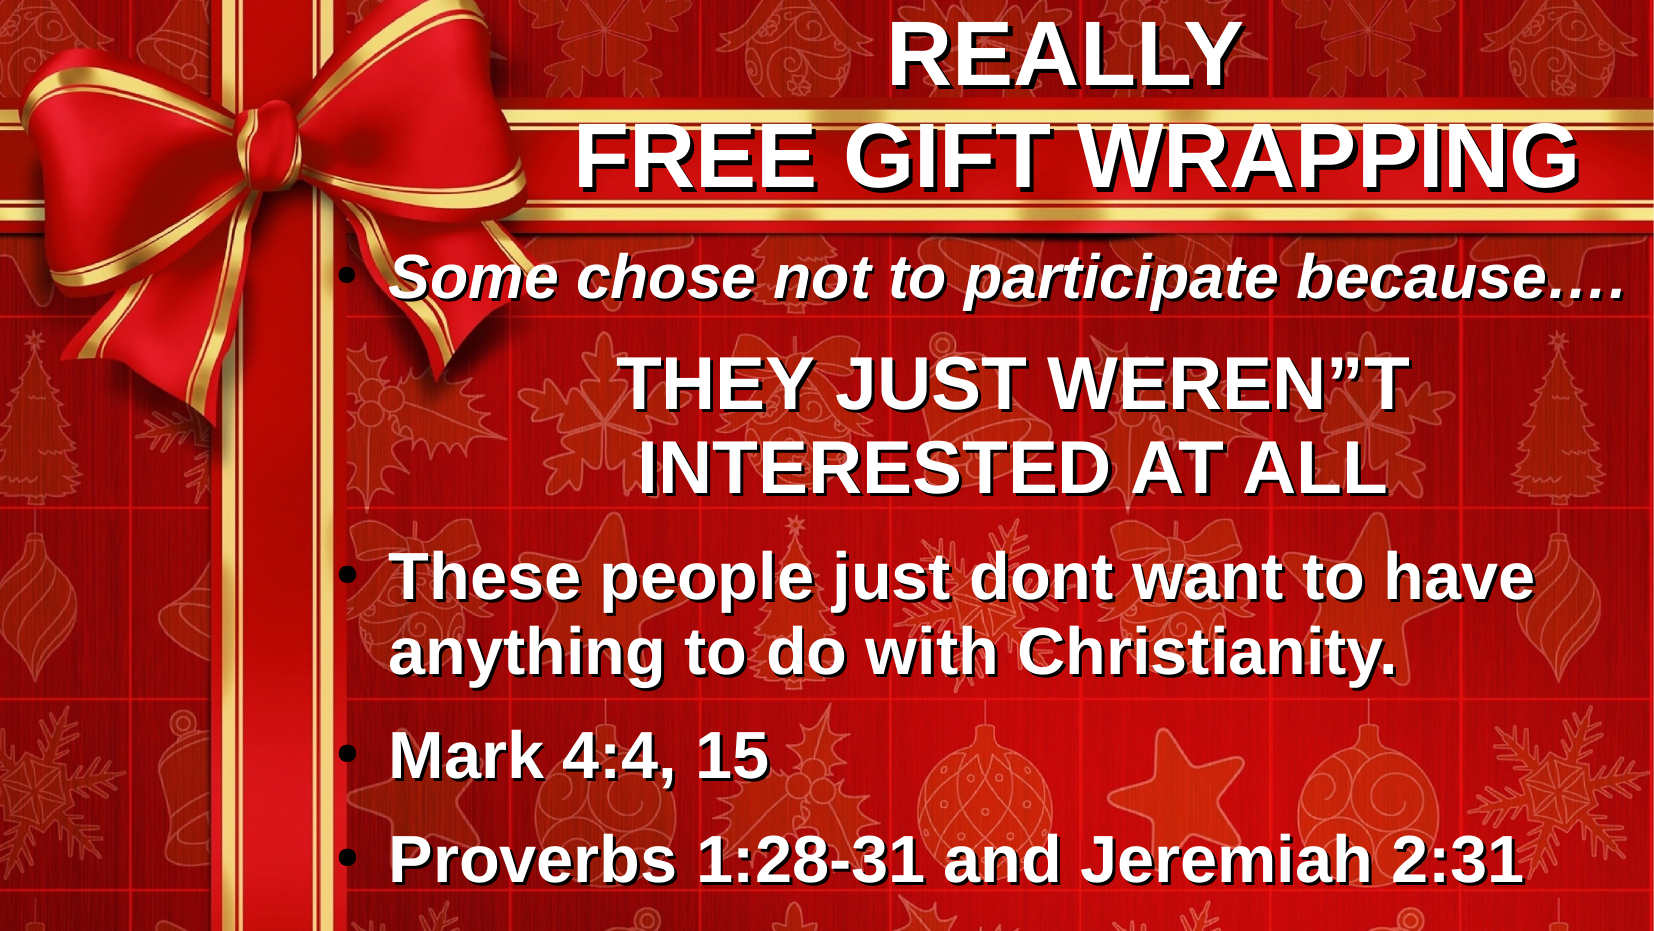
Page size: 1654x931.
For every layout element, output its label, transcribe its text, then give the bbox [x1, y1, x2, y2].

picture [0, 0, 1654, 931]
list Some chose not to participate because…. THEY JUST WEREN”T INTERESTED AT ALL These people just dont want to have anything to do with Christianity. Mark 4:4, 15 Proverbs 1:28-31 and Jeremiah 2:31 [317, 242, 1638, 931]
title REALLY FREE GIFT WRAPPING [539, 0, 1616, 211]
